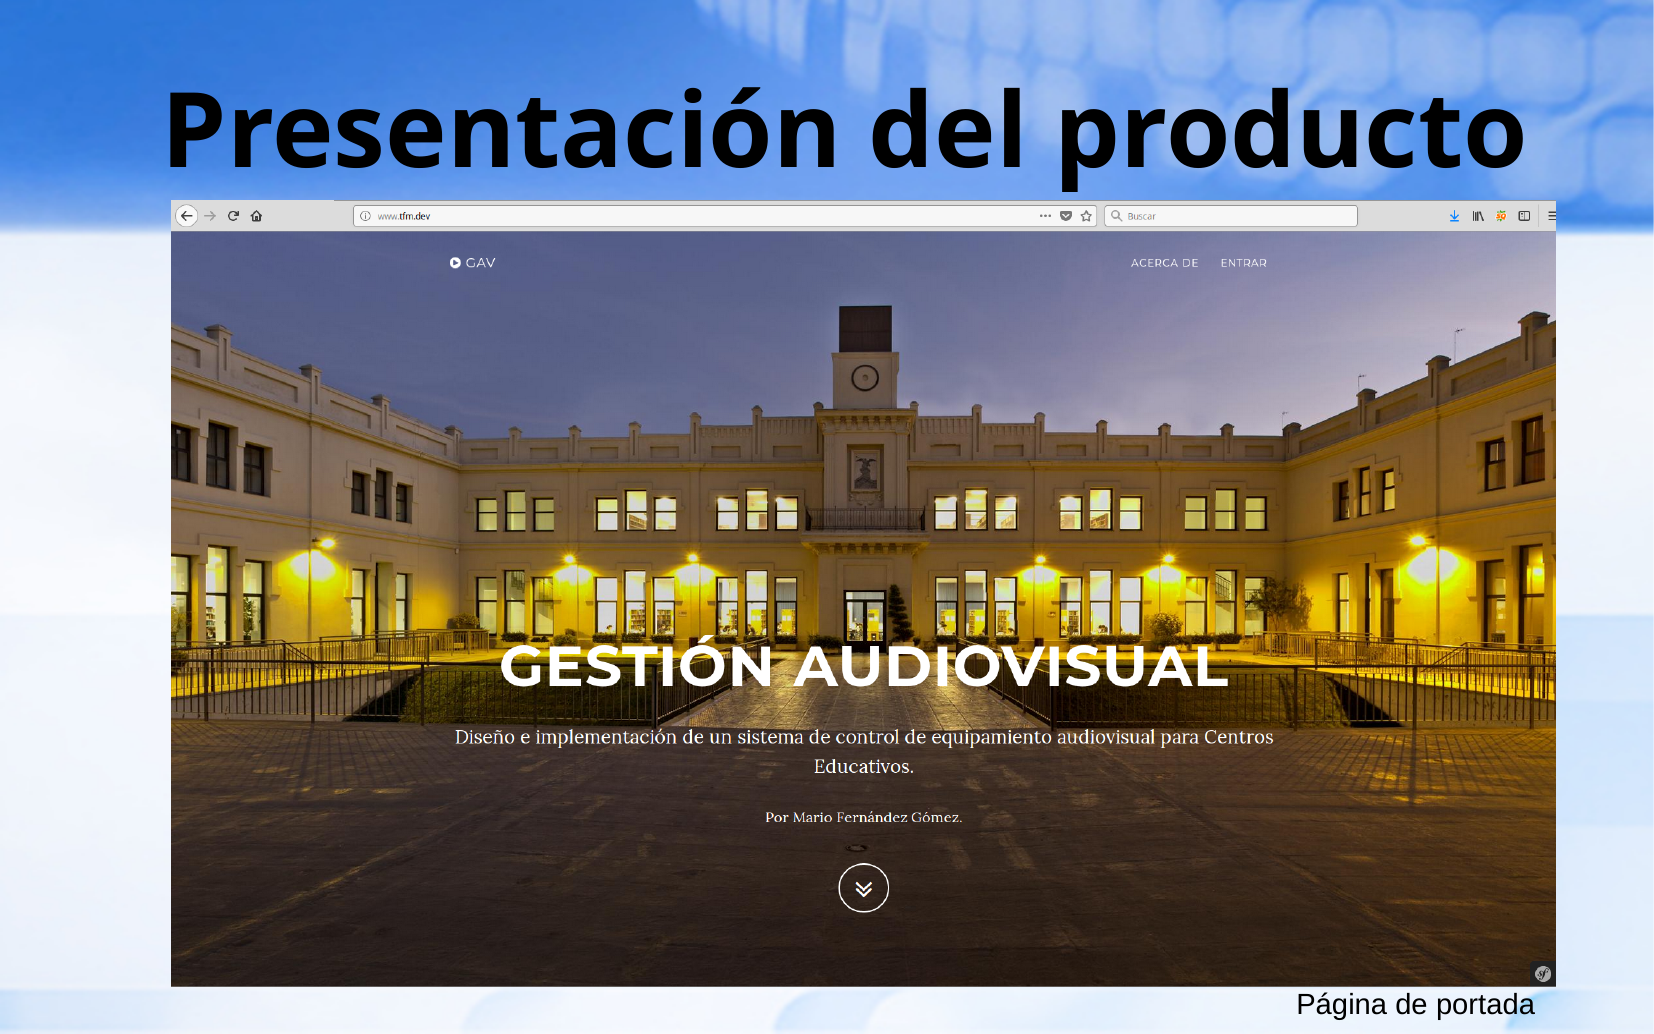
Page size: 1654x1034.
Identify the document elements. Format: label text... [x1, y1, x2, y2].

text_box Página de portada [1281, 980, 1551, 1028]
picture [0, 0, 1654, 1034]
title Presentación del producto [82, 41, 1571, 214]
